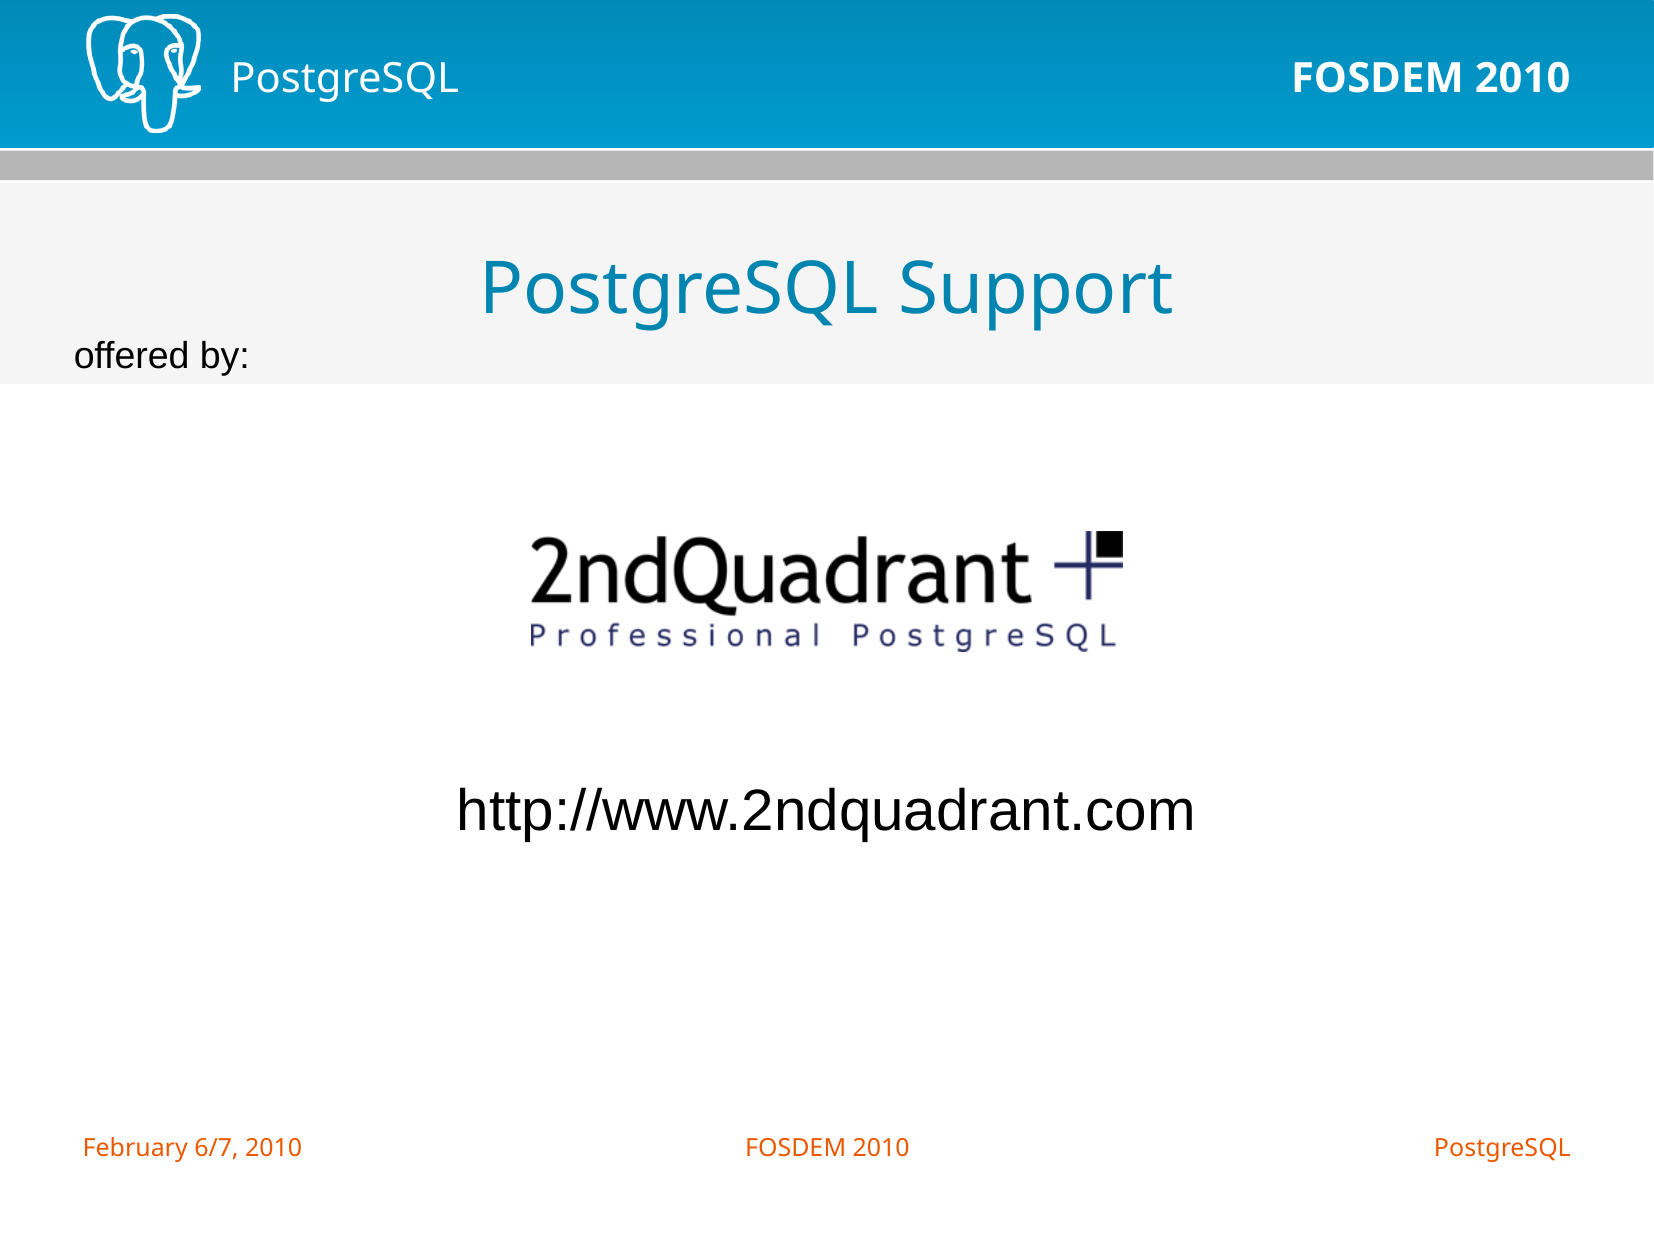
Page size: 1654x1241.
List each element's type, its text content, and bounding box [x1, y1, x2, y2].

text_box offered by: [59, 327, 355, 384]
text_box http://www.2ndquadrant.com [442, 769, 1212, 850]
picture [87, 15, 200, 132]
title PostgreSQL Support [82, 200, 1571, 369]
picture [531, 531, 1123, 652]
